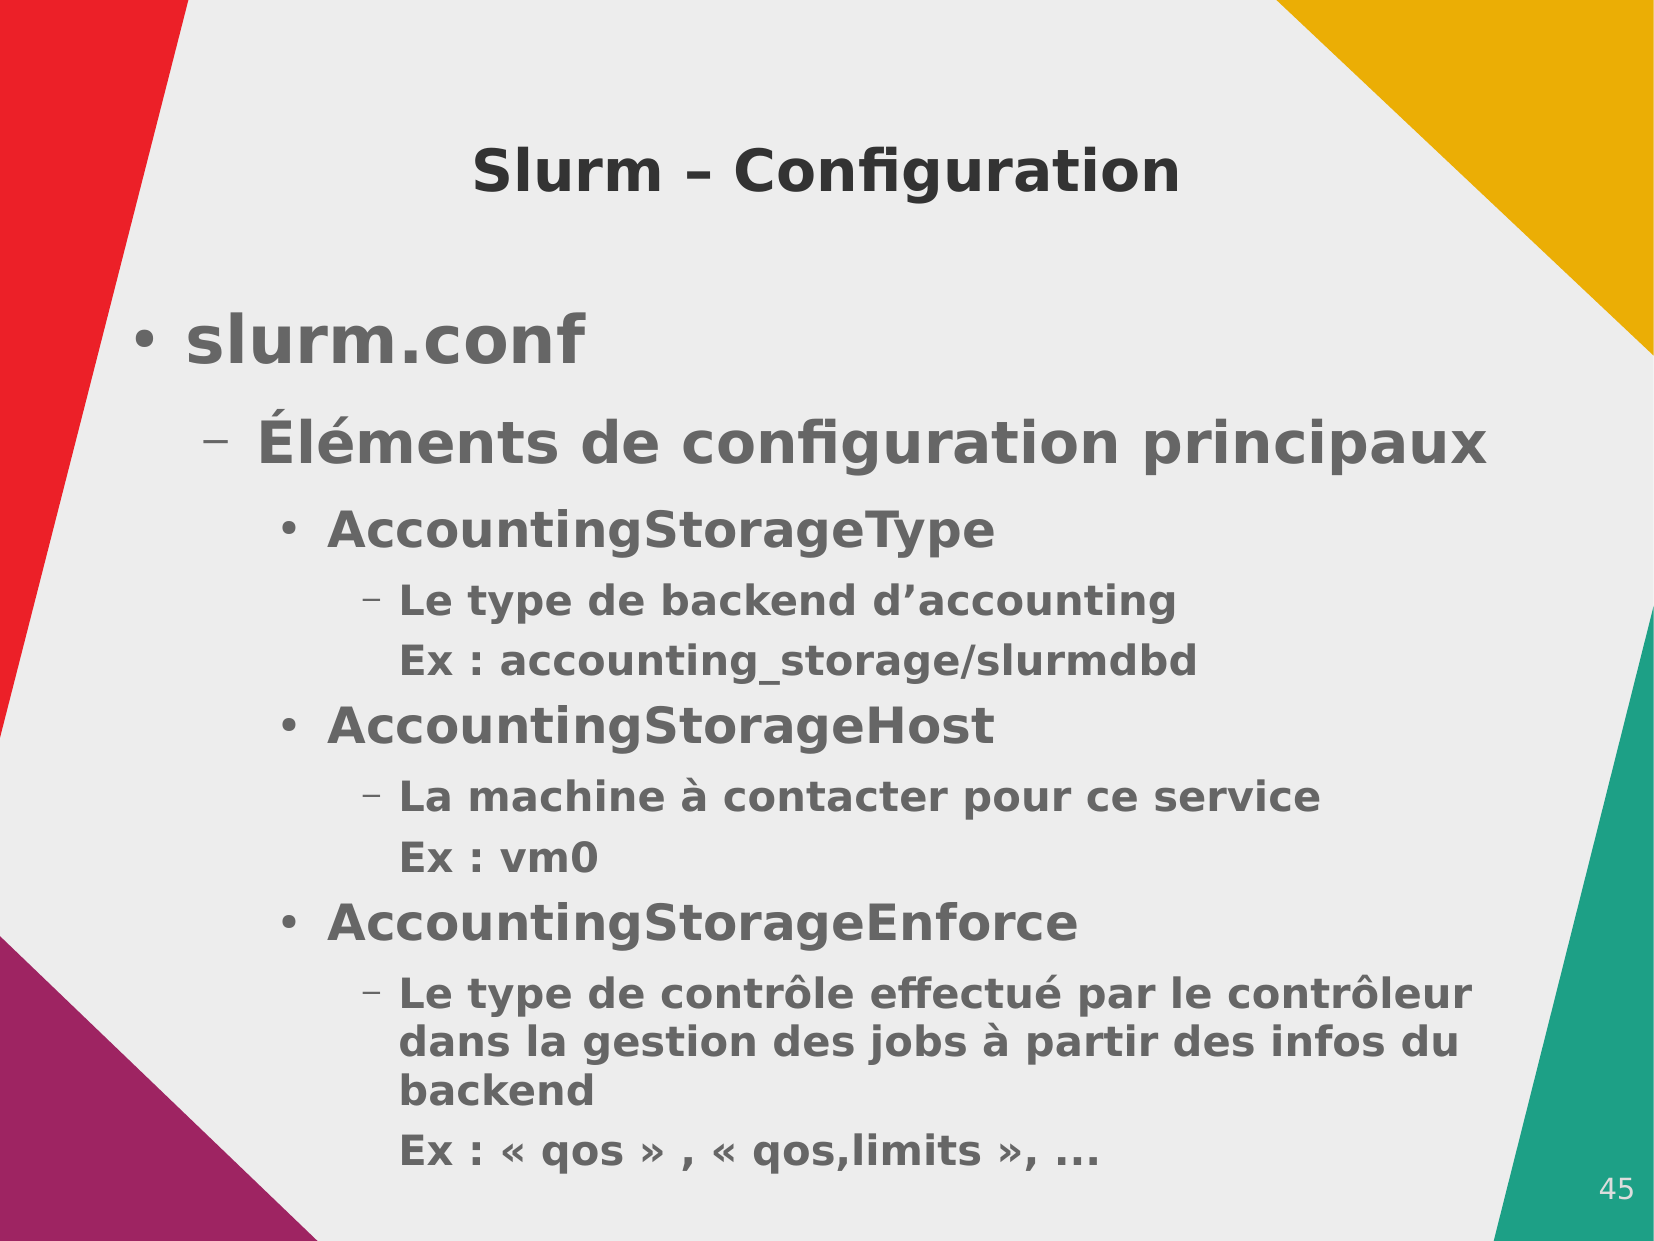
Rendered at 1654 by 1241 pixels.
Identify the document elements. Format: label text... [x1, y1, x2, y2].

title Slurm – Configuration [114, 73, 1539, 271]
list slurm.conf Éléments de configuration principaux AccountingStorageType Le type de backend d’accounting Ex : accounting_storage/slurmdbd AccountingStorageHost La machine à contacter pour ce service Ex : vm0 AccountingStorageEnforce Le type de contrôle effectué par le contrôleur dans la gestion des jobs à partir des infos du backend Ex : « qos » , « qos,limits », ... [114, 302, 1539, 1217]
